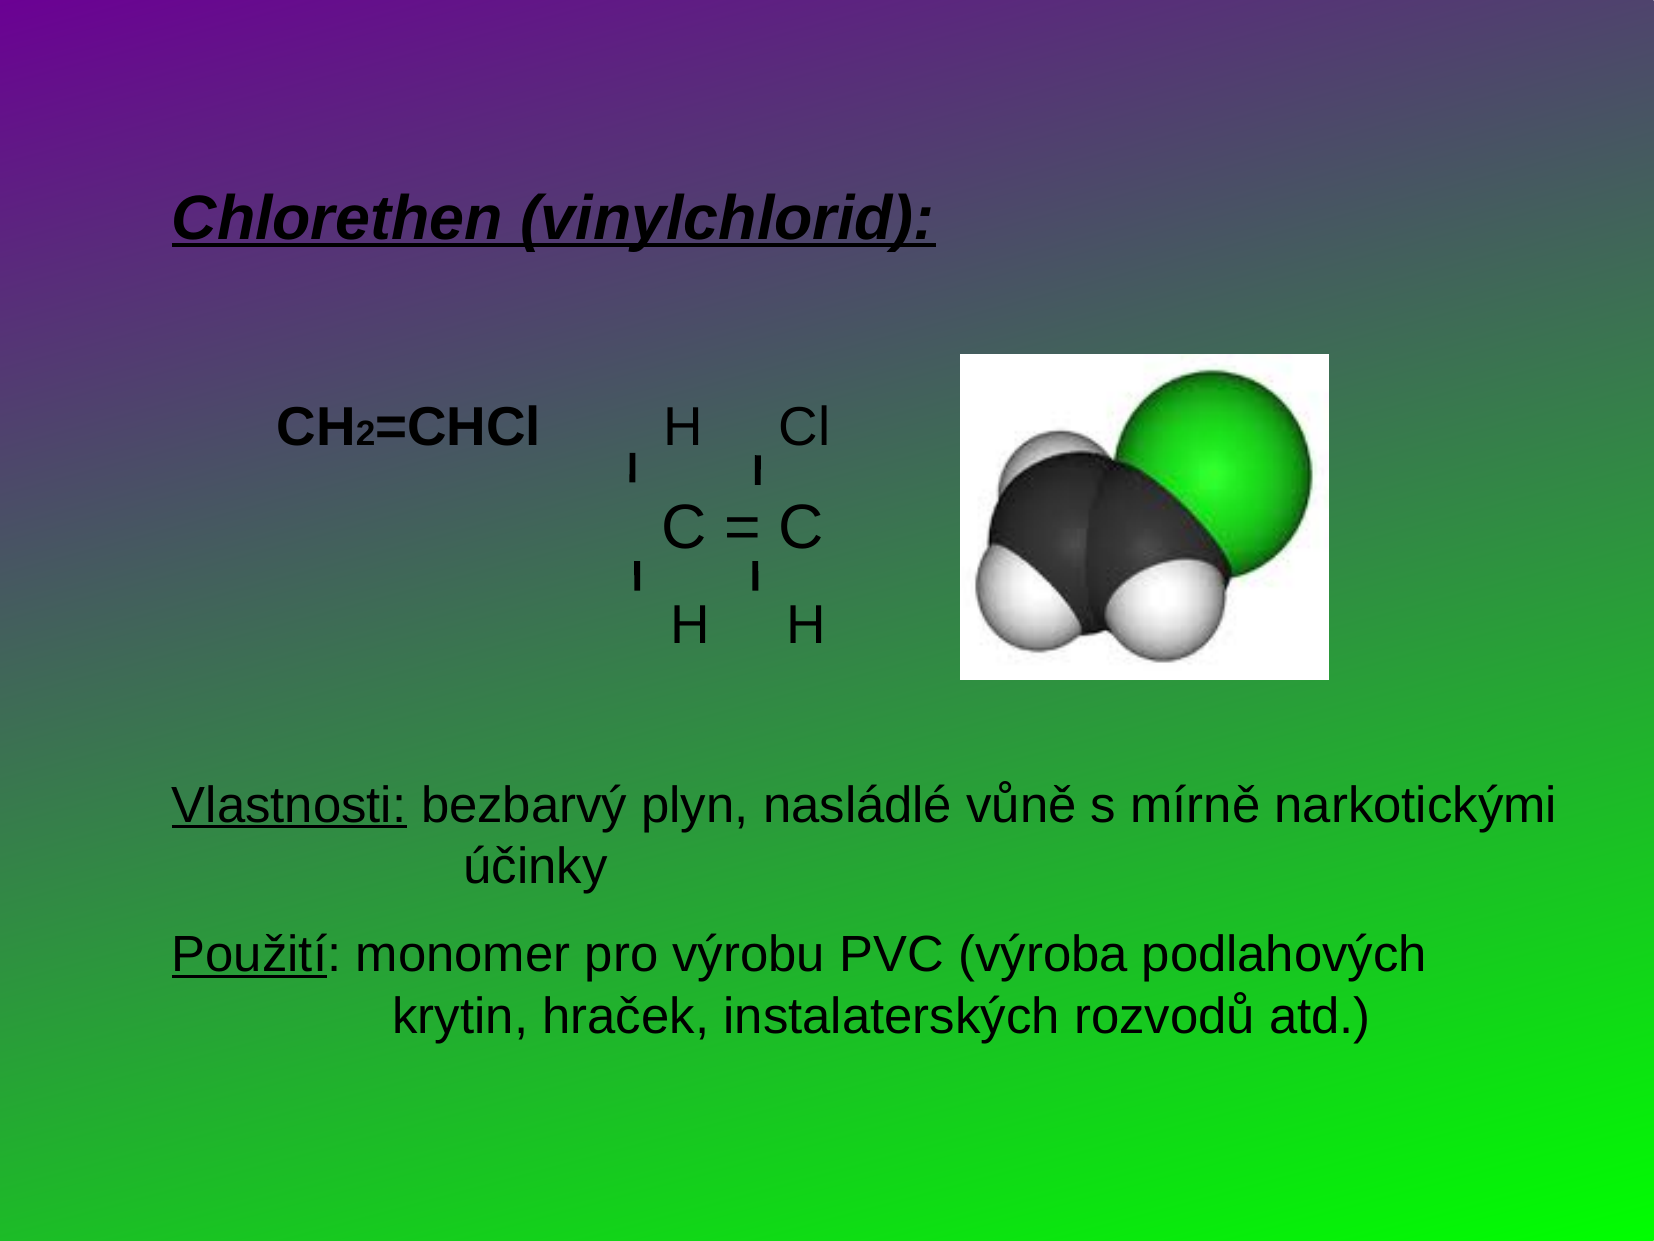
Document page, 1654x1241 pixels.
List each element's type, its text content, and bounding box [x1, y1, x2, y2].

list Chlorethen (vinylchlorid): CH2=CHCl H Cl C = C H H Vlastnosti: bezbarvý plyn, nasládlé vůně s mírně narkotickými účinky Použití: monomer pro výrobu PVC (výroba podlahových krytin, hraček, instalaterských rozvodů atd.) [88, 177, 1577, 1051]
picture [960, 354, 1329, 680]
